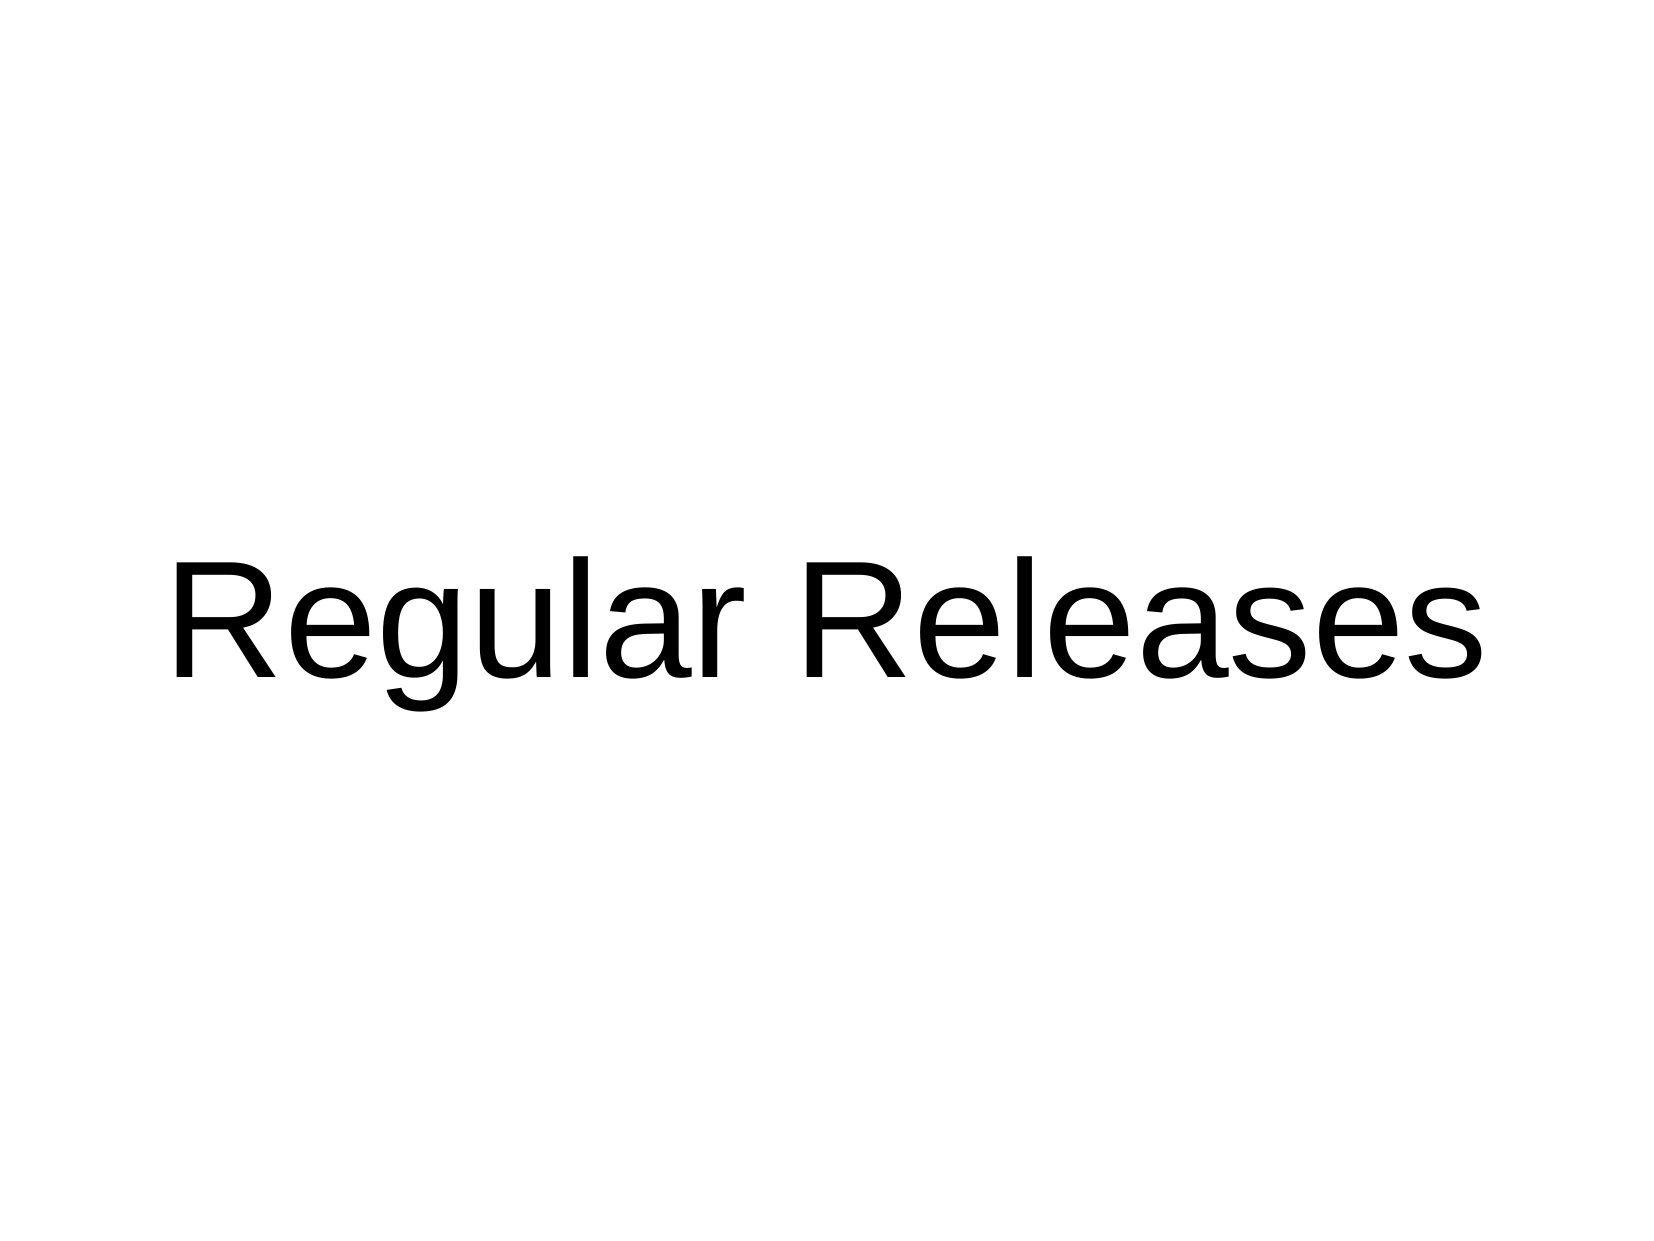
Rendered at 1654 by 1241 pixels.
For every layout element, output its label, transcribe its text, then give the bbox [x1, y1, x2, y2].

title Regular Releases [0, 516, 1654, 724]
